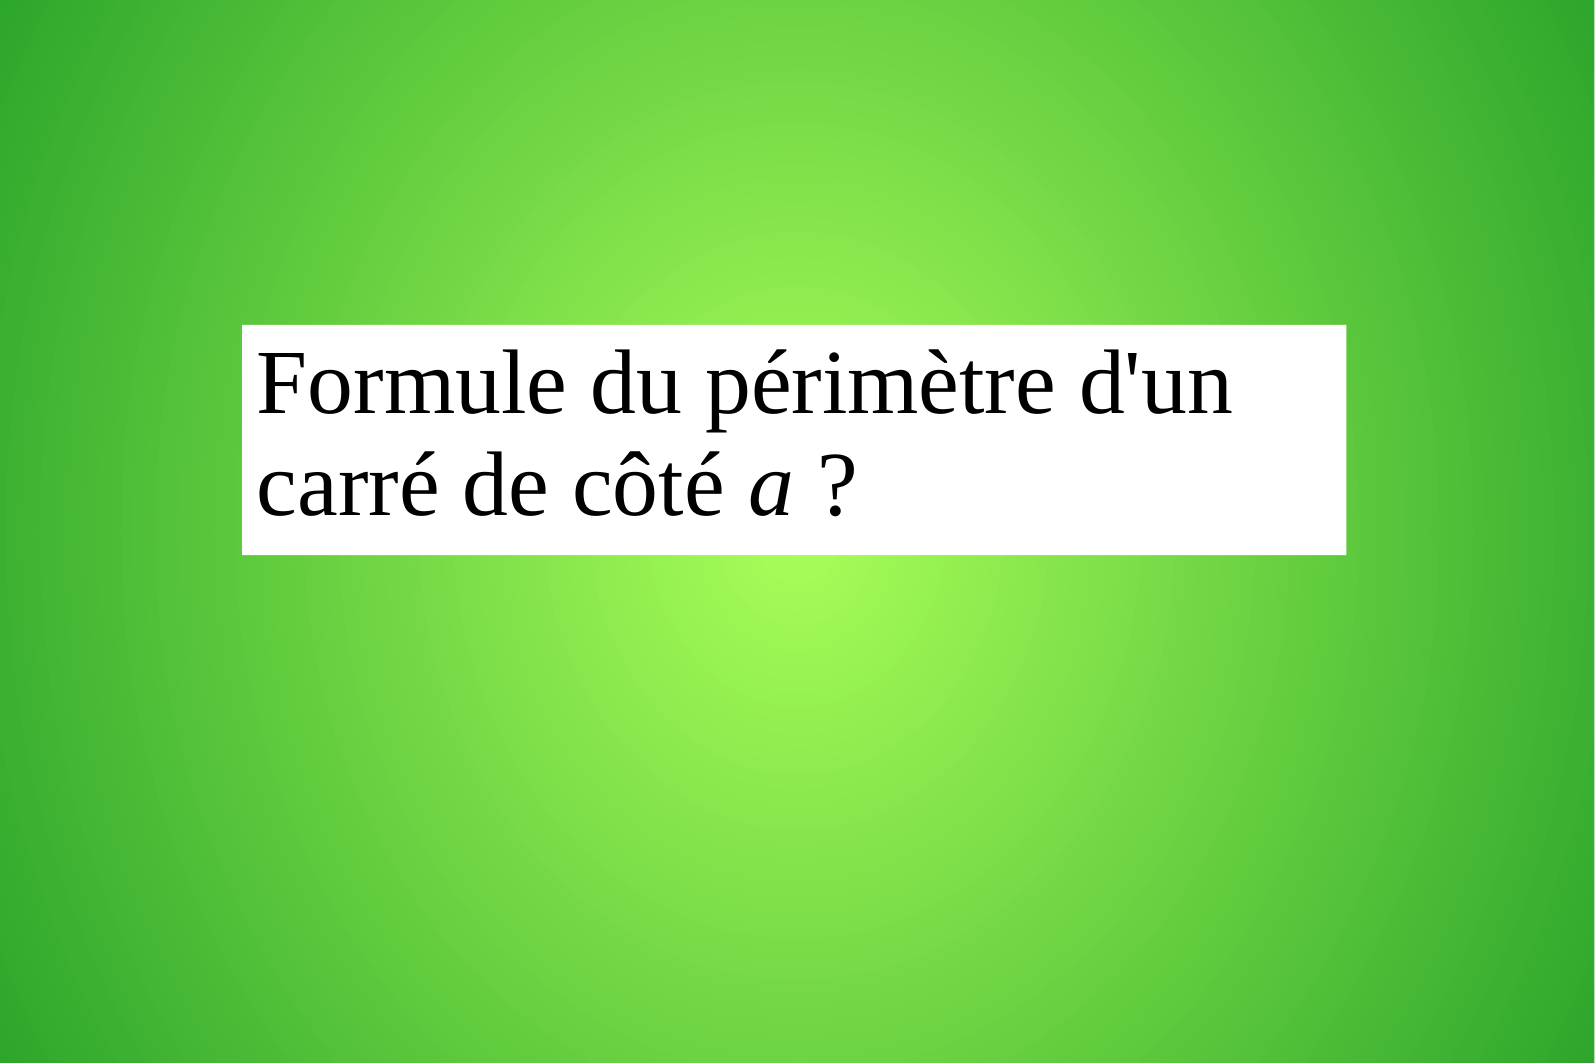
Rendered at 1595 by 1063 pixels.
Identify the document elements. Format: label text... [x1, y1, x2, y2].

picture [0, 0, 1595, 1063]
text_box Formule du périmètre d'un carré de côté a ? [242, 324, 1347, 556]
